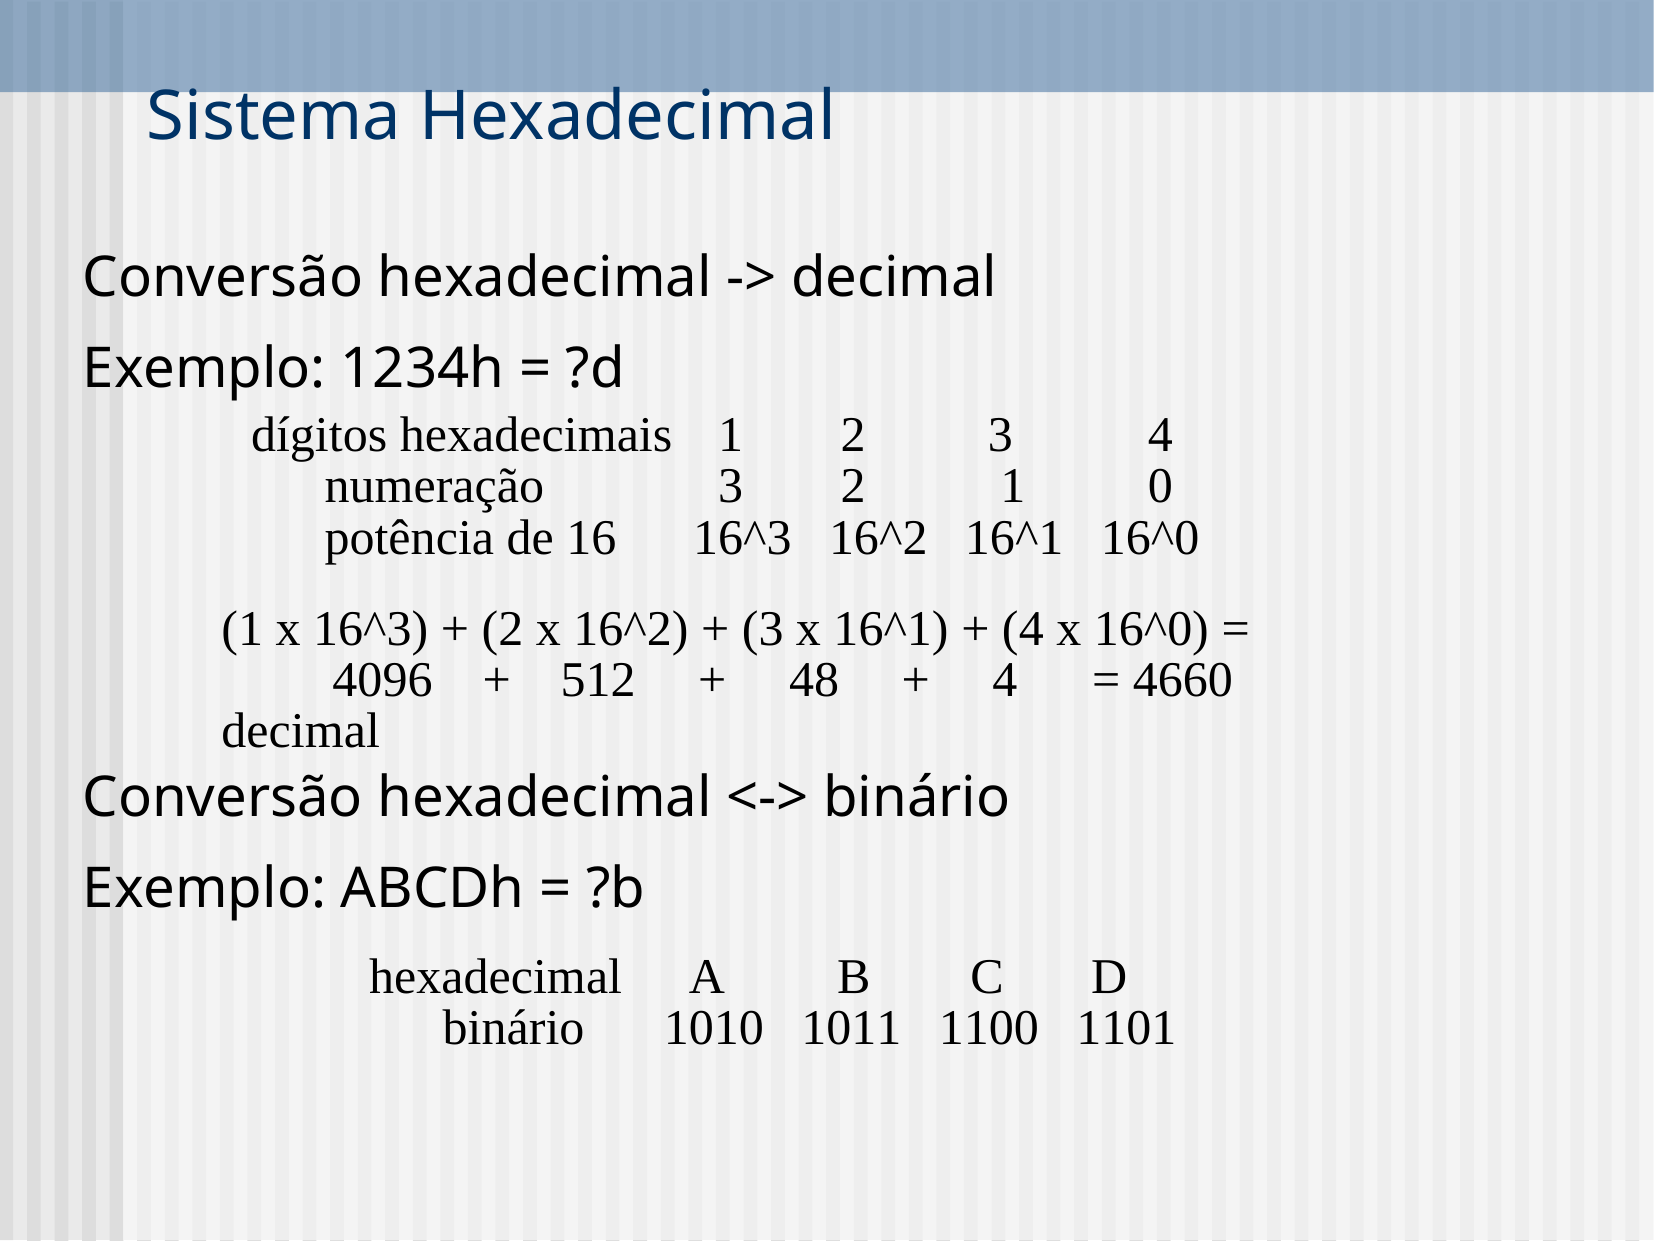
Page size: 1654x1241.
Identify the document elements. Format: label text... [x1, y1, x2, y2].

text_box dígitos hexadecimais 1 2 3 4 numeração 3 2 1 0 potência de 16 16^3 16^2 16^1 16^0 [236, 402, 1447, 579]
list Conversão hexadecimal -> decimal Exemplo: 1234h = ?d [82, 236, 1571, 387]
title Sistema Hexadecimal [146, 29, 1536, 197]
list Conversão hexadecimal <-> binário Exemplo: ABCDh = ?b [82, 755, 1571, 907]
text_box hexadecimal A B C D binário 1010 1011 1100 1101 [354, 944, 1241, 1069]
text_box (1 x 16^3) + (2 x 16^2) + (3 x 16^1) + (4 x 16^0) = 4096 + 512 + 48 + 4 = 4660 decimal [206, 596, 1419, 720]
